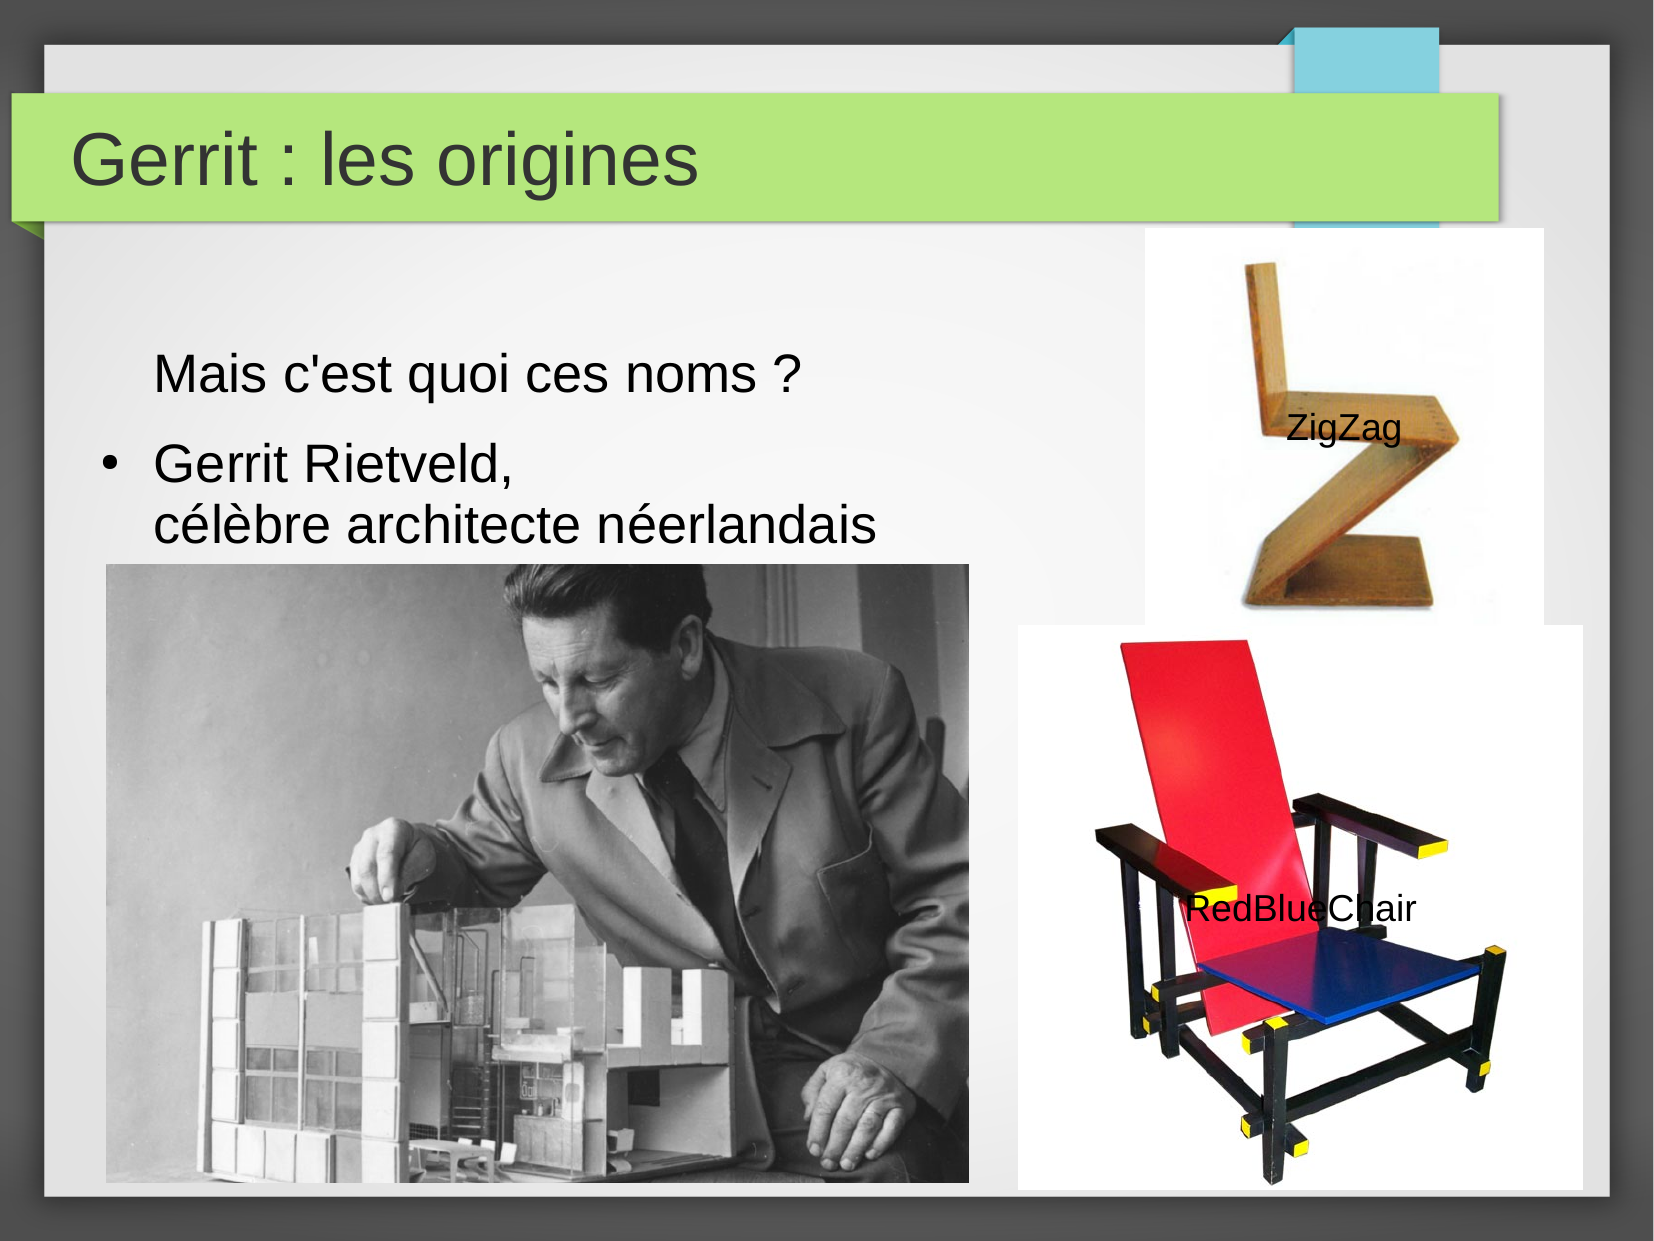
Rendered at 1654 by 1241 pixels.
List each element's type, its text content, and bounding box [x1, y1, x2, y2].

picture [0, 0, 1654, 1241]
title Gerrit : les origines [70, 106, 1229, 213]
list Mais c'est quoi ces noms ? Gerrit Rietveld, célèbre architecte néerlandais [82, 343, 1145, 1063]
